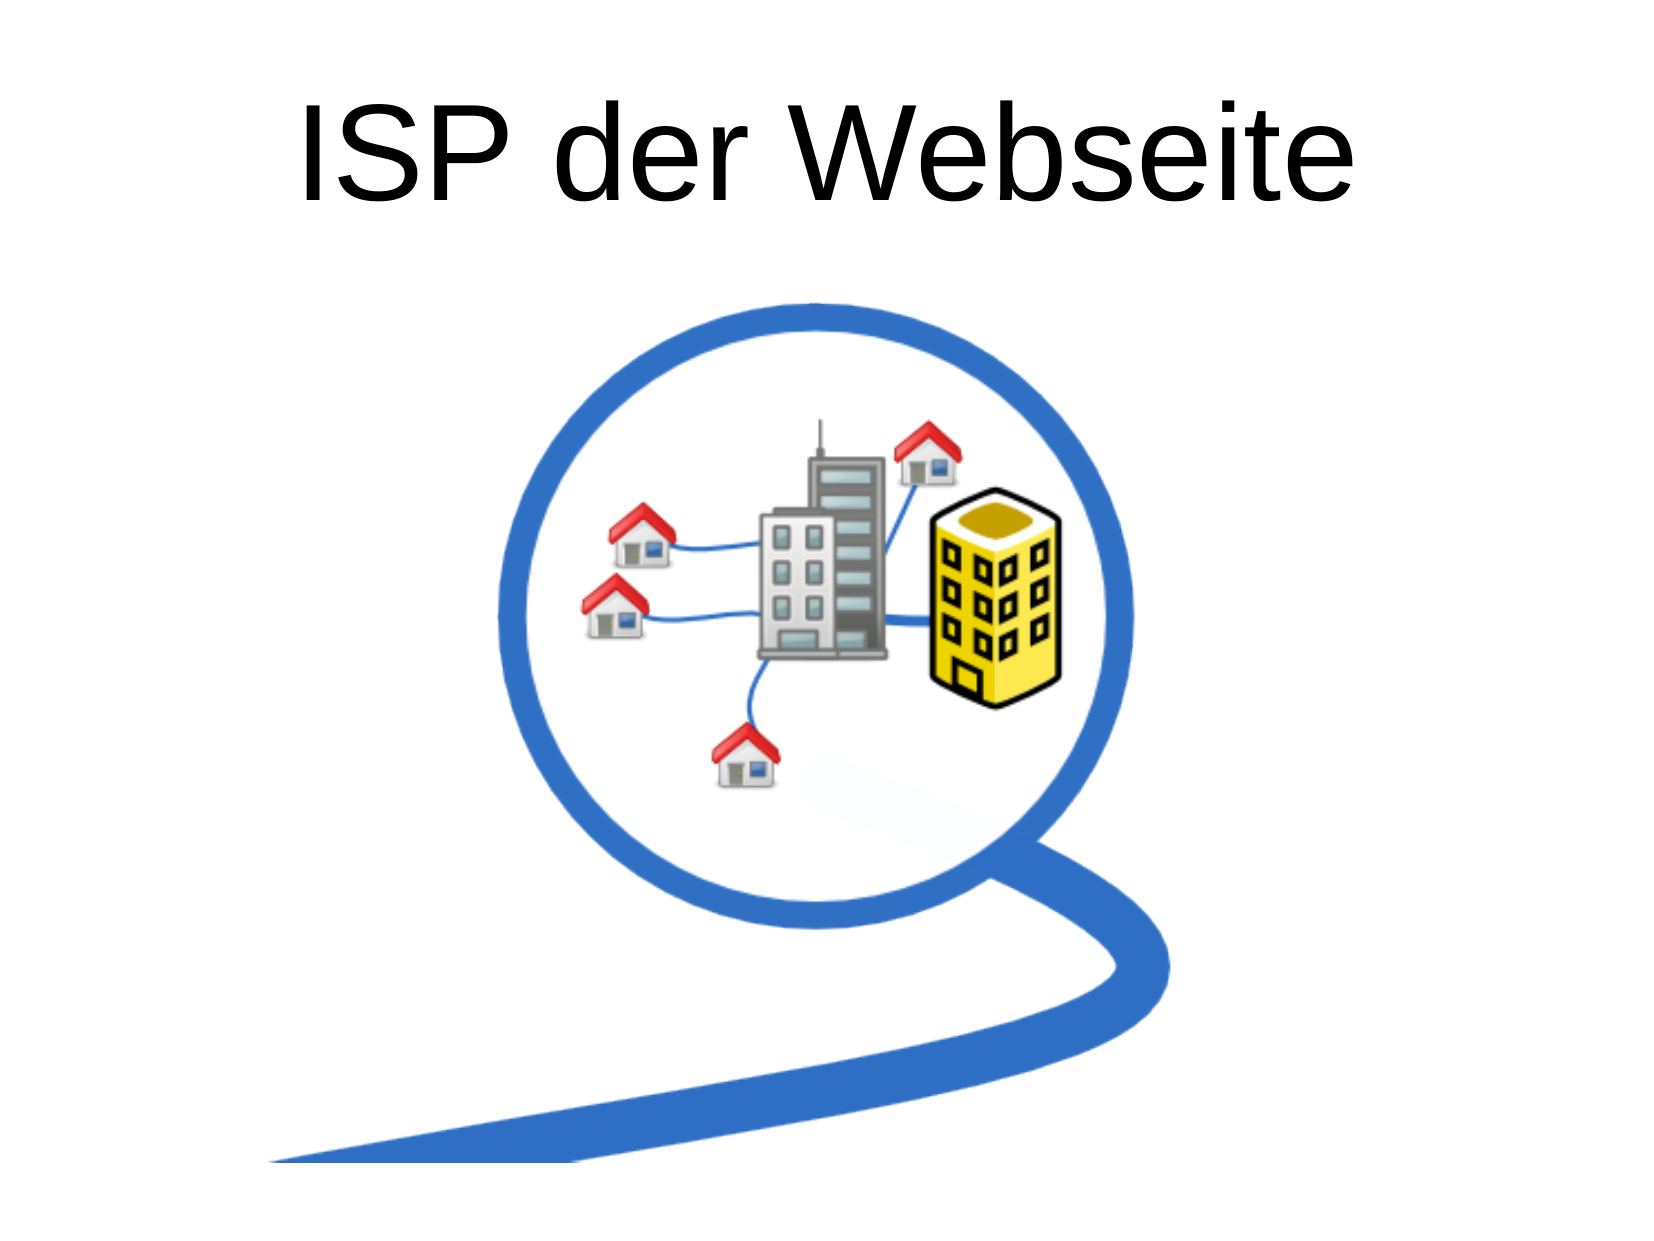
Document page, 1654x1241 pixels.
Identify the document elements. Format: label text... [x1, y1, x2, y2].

picture [171, 236, 1394, 1163]
title ISP der Webseite [82, 49, 1571, 257]
